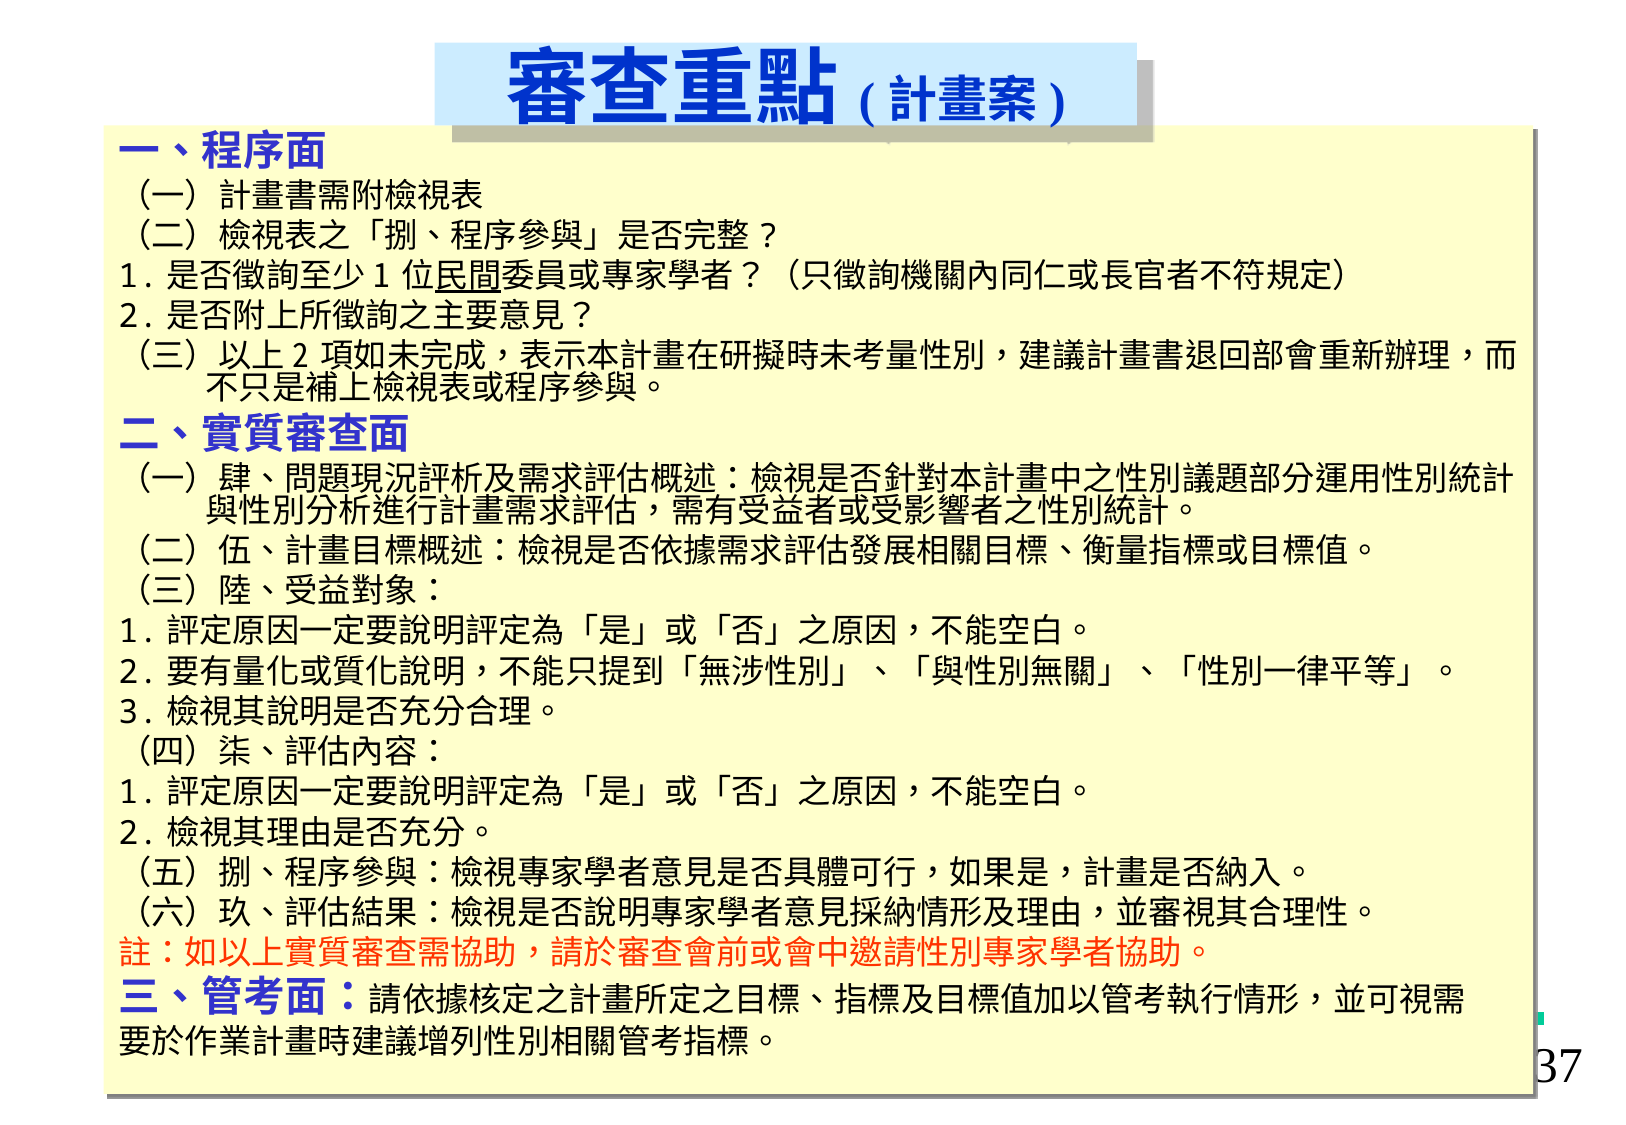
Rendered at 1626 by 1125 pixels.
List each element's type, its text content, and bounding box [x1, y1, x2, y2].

title 審查重點(計畫案) [434, 42, 1137, 126]
list 一、程序面 （一）計畫書需附檢視表 （二）檢視表之「捌、程序參與」是否完整? 1.是否徵詢至少1位民間委員或專家學者？（只徵詢機關內同仁或長官者不符規定） 2.是否附上所徵詢之主要意見？ （三）以上2項如未完成，表示本計畫在研擬時未考量性別，建議計畫書退回部會重新辦理，而不只是補上檢視表或程序參與。 二、實質審查面 （一）肆、問題現況評析及需求評估概述：檢視是否針對本計畫中之性別議題部分運用性別統計與性別分析進行計畫需求評估，需有受益者或受影響者之性別統計。 （二）伍、計畫目標概述：檢視是否依據需求評估發展相關目標、衡量指標或目標值。 （三）陸、受益對象： 1.評定原因一定要說明評定為「是」或「否」之原因，不能空白。 2.要有量化或質化說明，不能只提到「無涉性別」、「與性別無關」、「性別一律平等」。 3.檢視其說明是否充分合理。 （四）柒、評估內容： 1.評定原因一定要說明評定為「是」或「否」之原因，不能空白。 2.檢視其理由是否充分。 （五）捌、程序參與：檢視專家學者意見是否具體可行，如果是，計畫是否納入。 （六）玖、評估結果：檢視是否說明專家學者意見採納情形及理由，並審視其合理性。 註：如以上實質審查需協助，請於審查會前或會中邀請性別專家學者協助。 三、管考面：請依據核定之計畫所定之目標、指標及目標值加以管考執行情形，並可視需 要於作業計畫時建議增列性別相關管考指標。 [103, 125, 1534, 1094]
